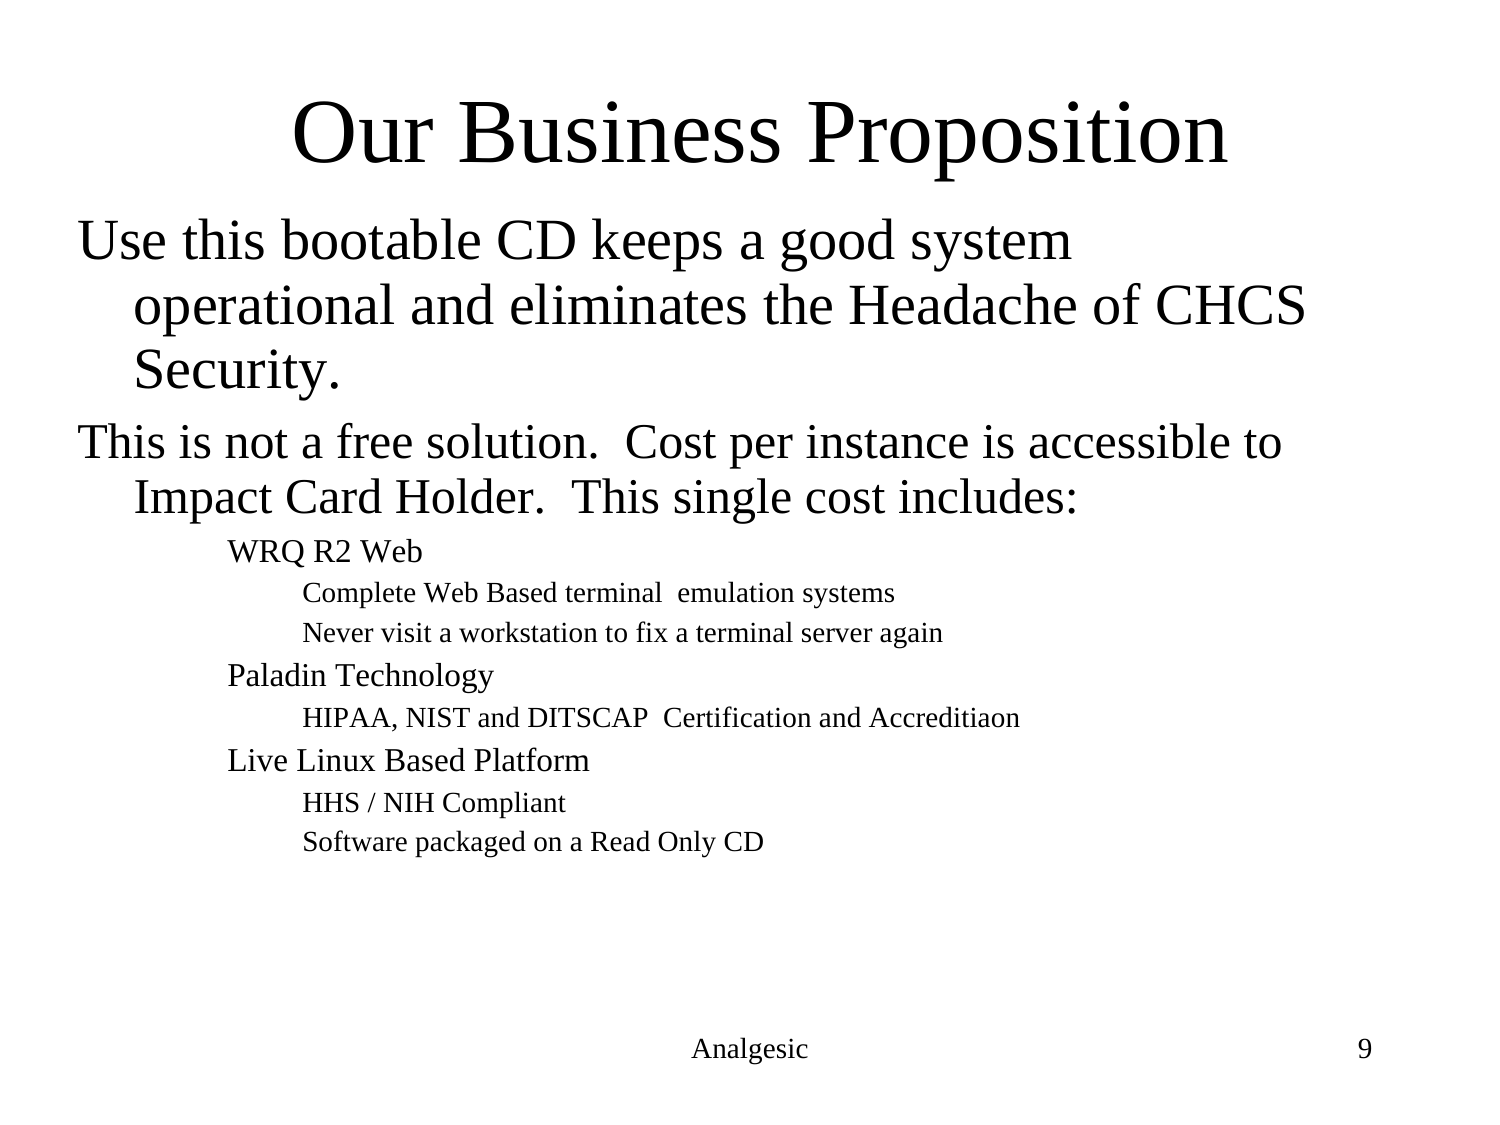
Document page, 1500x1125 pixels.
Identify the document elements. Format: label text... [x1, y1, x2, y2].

list Use this bootable CD keeps a good system operational and eliminates the Headache of CHCS Security. This is not a free solution. Cost per instance is accessible to Impact Card Holder. This single cost includes: WRQ R2 Web Complete Web Based terminal emulation systems Never visit a workstation to fix a terminal server again Paladin Technology HIPAA, NIST and DITSCAP Certification and Accreditiaon Live Linux Based Platform HHS / NIH Compliant Software packaged on a Read Only CD [62, 199, 1338, 976]
title Our Business Proposition [112, 37, 1388, 225]
